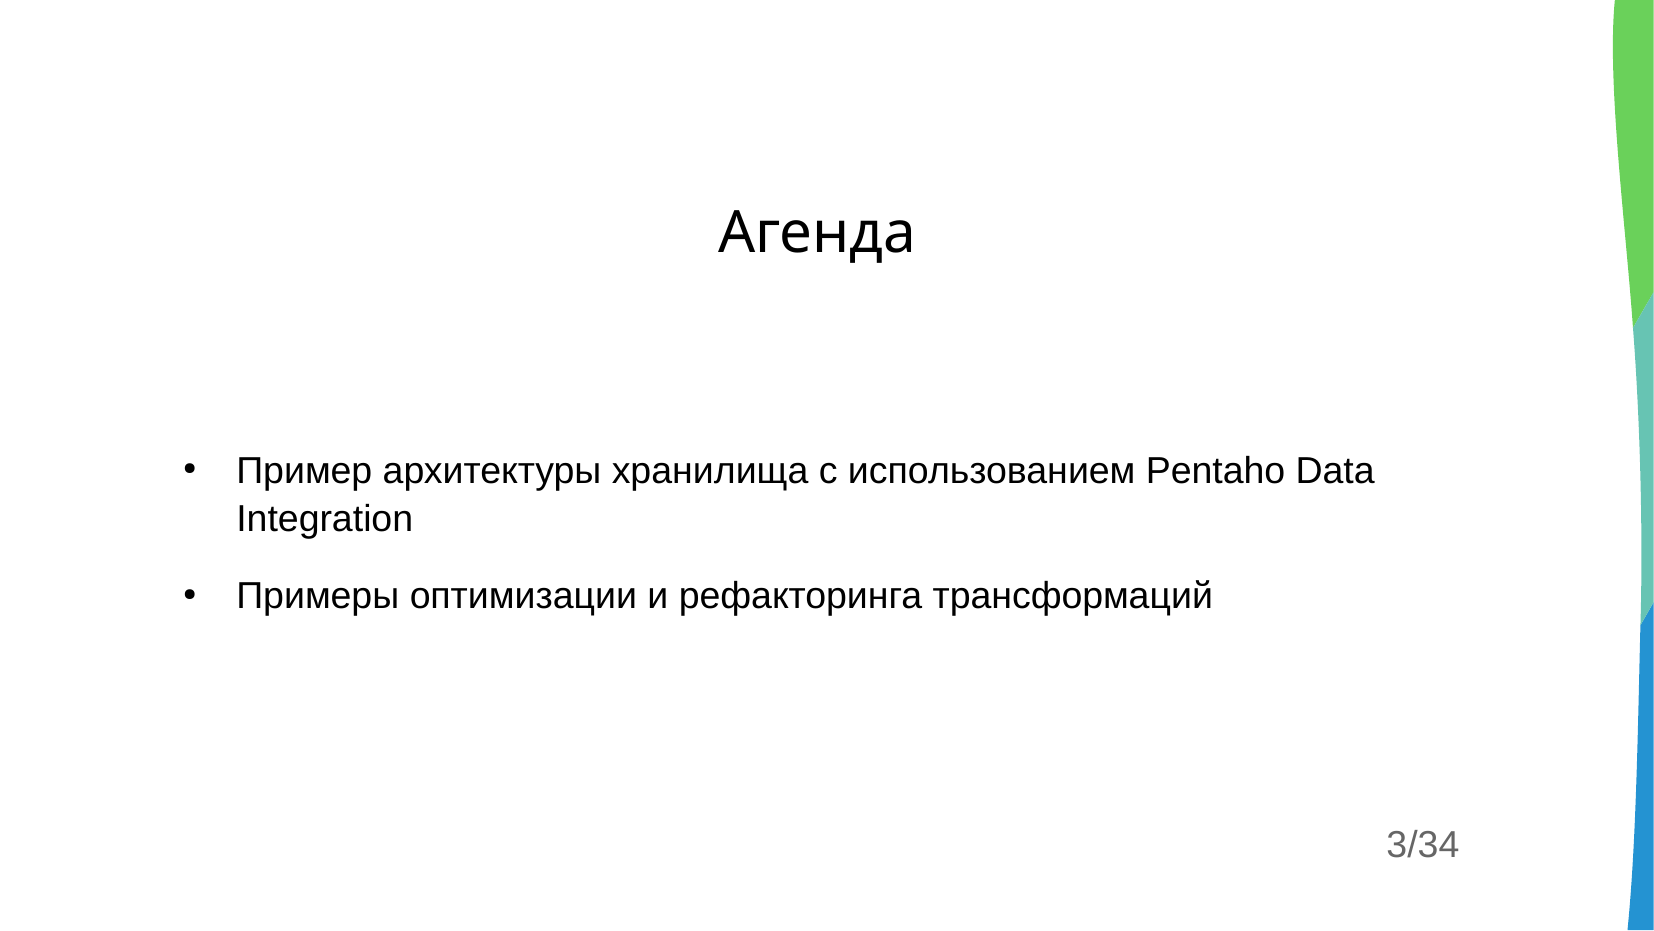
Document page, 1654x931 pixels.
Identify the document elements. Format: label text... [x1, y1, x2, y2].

title Агенда [104, 139, 1530, 321]
text_box <номер>/34 [1380, 815, 1616, 873]
list Пример архитектуры хранилища с использованием Pentaho Data Integration Примеры оптимизации и рефакторинга трансформаций [165, 442, 1477, 680]
